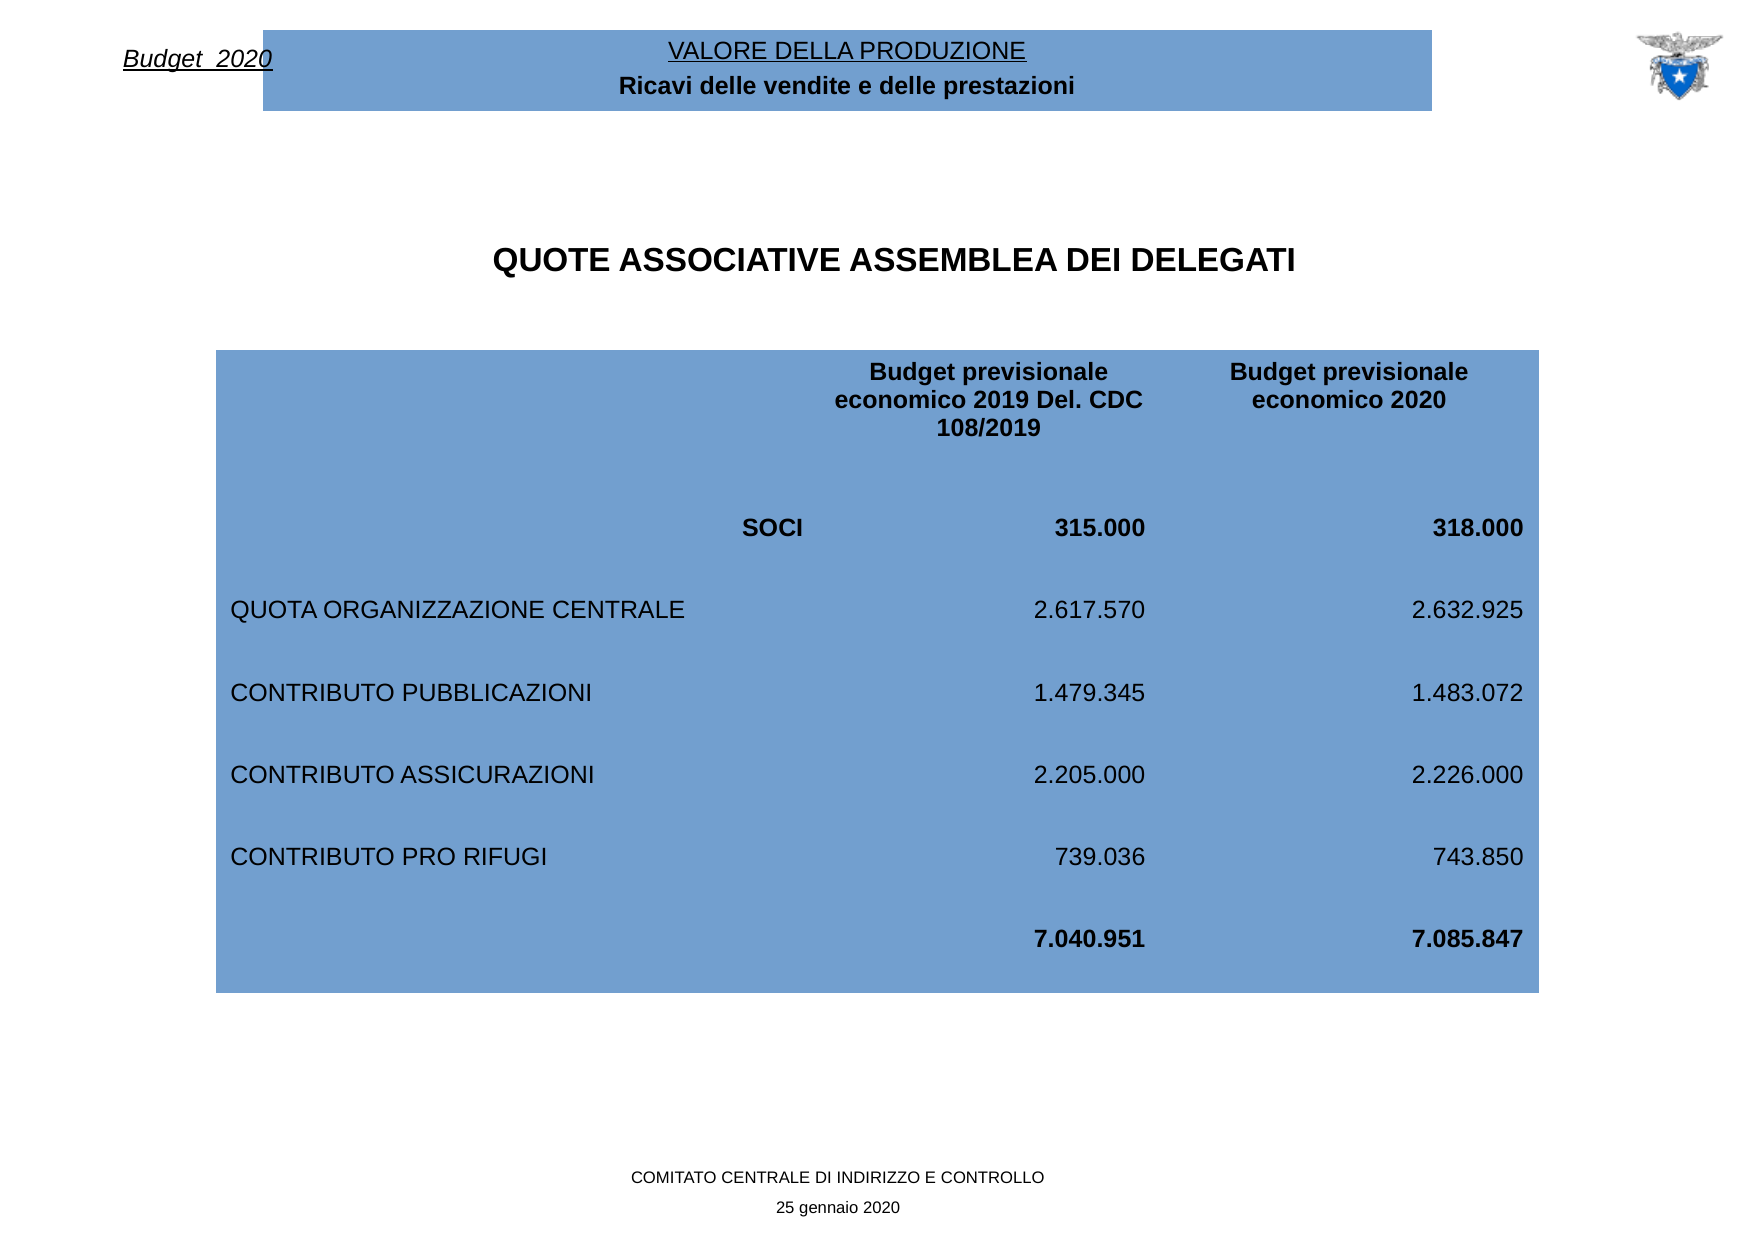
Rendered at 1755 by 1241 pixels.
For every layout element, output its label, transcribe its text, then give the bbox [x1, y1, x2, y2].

table_cell CONTRIBUTO PUBBLICAZIONI [216, 671, 818, 753]
table_header Budget previsionale economico 2020 [1160, 350, 1539, 507]
table_header Budget previsionale economico 2019 Del. CDC 108/2019 [818, 350, 1160, 507]
table_cell 1.483.072 [1160, 671, 1539, 753]
table_cell 2.205.000 [818, 753, 1160, 836]
table_cell 739.036 [818, 836, 1160, 918]
text_box Budget 2020 [50, 35, 346, 82]
table_cell 1.479.345 [818, 671, 1160, 753]
table_header [216, 350, 818, 507]
table_header VALORE DELLA PRODUZIONE Ricavi delle vendite e delle prestazioni [263, 30, 1432, 111]
table_cell CONTRIBUTO PRO RIFUGI [216, 836, 818, 918]
table_cell [216, 918, 818, 993]
text_box QUOTE ASSOCIATIVE ASSEMBLEA DEI DELEGATI [404, 230, 1385, 286]
table_cell 318.000 [1160, 507, 1539, 589]
table_cell 2.617.570 [818, 589, 1160, 671]
table_cell SOCI [216, 507, 818, 589]
table_cell 7.085.847 [1160, 918, 1539, 993]
table_cell CONTRIBUTO ASSICURAZIONI [216, 753, 818, 836]
picture [1633, 29, 1728, 108]
table_cell 315.000 [818, 507, 1160, 589]
table_cell 743.850 [1160, 836, 1539, 918]
table_cell 7.040.951 [818, 918, 1160, 993]
table_cell 2.632.925 [1160, 589, 1539, 671]
table_cell QUOTA ORGANIZZAZIONE CENTRALE [216, 589, 818, 671]
text_box COMITATO CENTRALE DI INDIRIZZO E CONTROLLO 25 gennaio 2020 [345, 1159, 1331, 1225]
table_cell 2.226.000 [1160, 753, 1539, 836]
